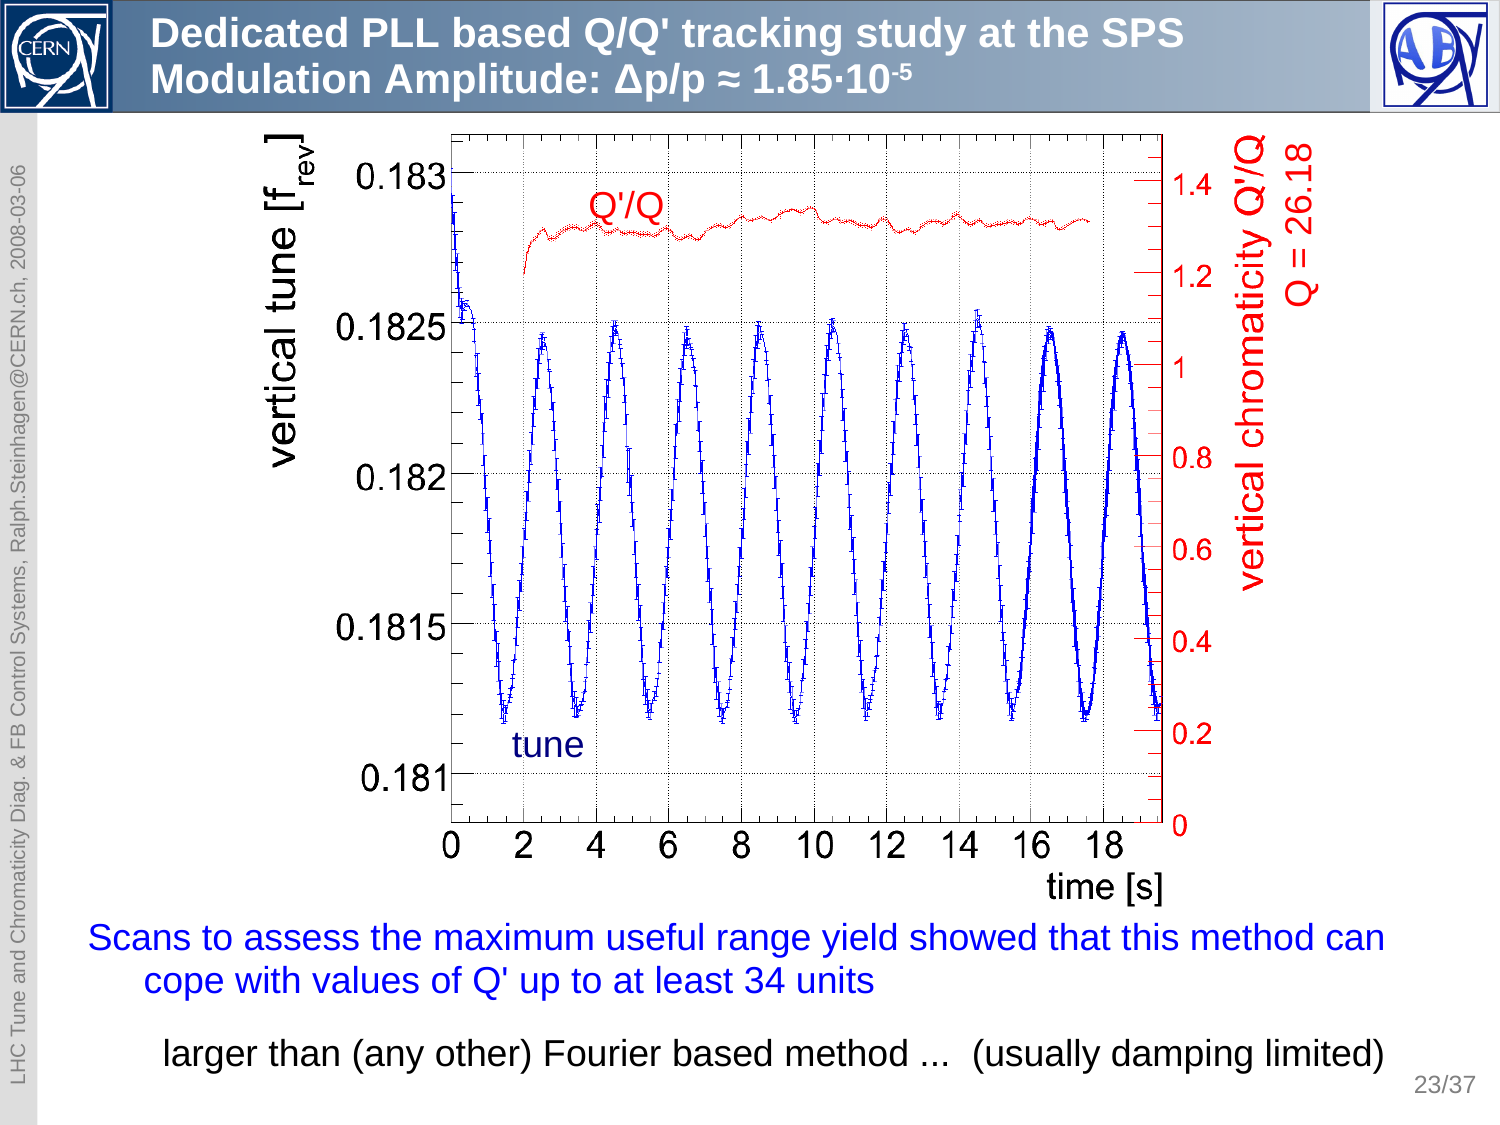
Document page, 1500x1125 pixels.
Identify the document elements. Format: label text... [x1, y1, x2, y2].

list Scans to assess the maximum useful range yield showed that this method can cope with values of Q' up to at least 34 units larger than (any other) Fourier based method ... (usually damping limited) [87, 915, 1438, 1085]
text_box Q'/Q [573, 176, 686, 239]
text_box Q = 26.18 [1269, 128, 1332, 324]
title Dedicated PLL based Q/Q' tracking study at the SPS Modulation Amplitude: Δp/p ≈ 1.85∙10-5 [150, 0, 1201, 113]
picture [1382, 1, 1489, 108]
text_box tune [497, 715, 619, 777]
picture [0, 0, 113, 113]
picture [238, 118, 1300, 915]
